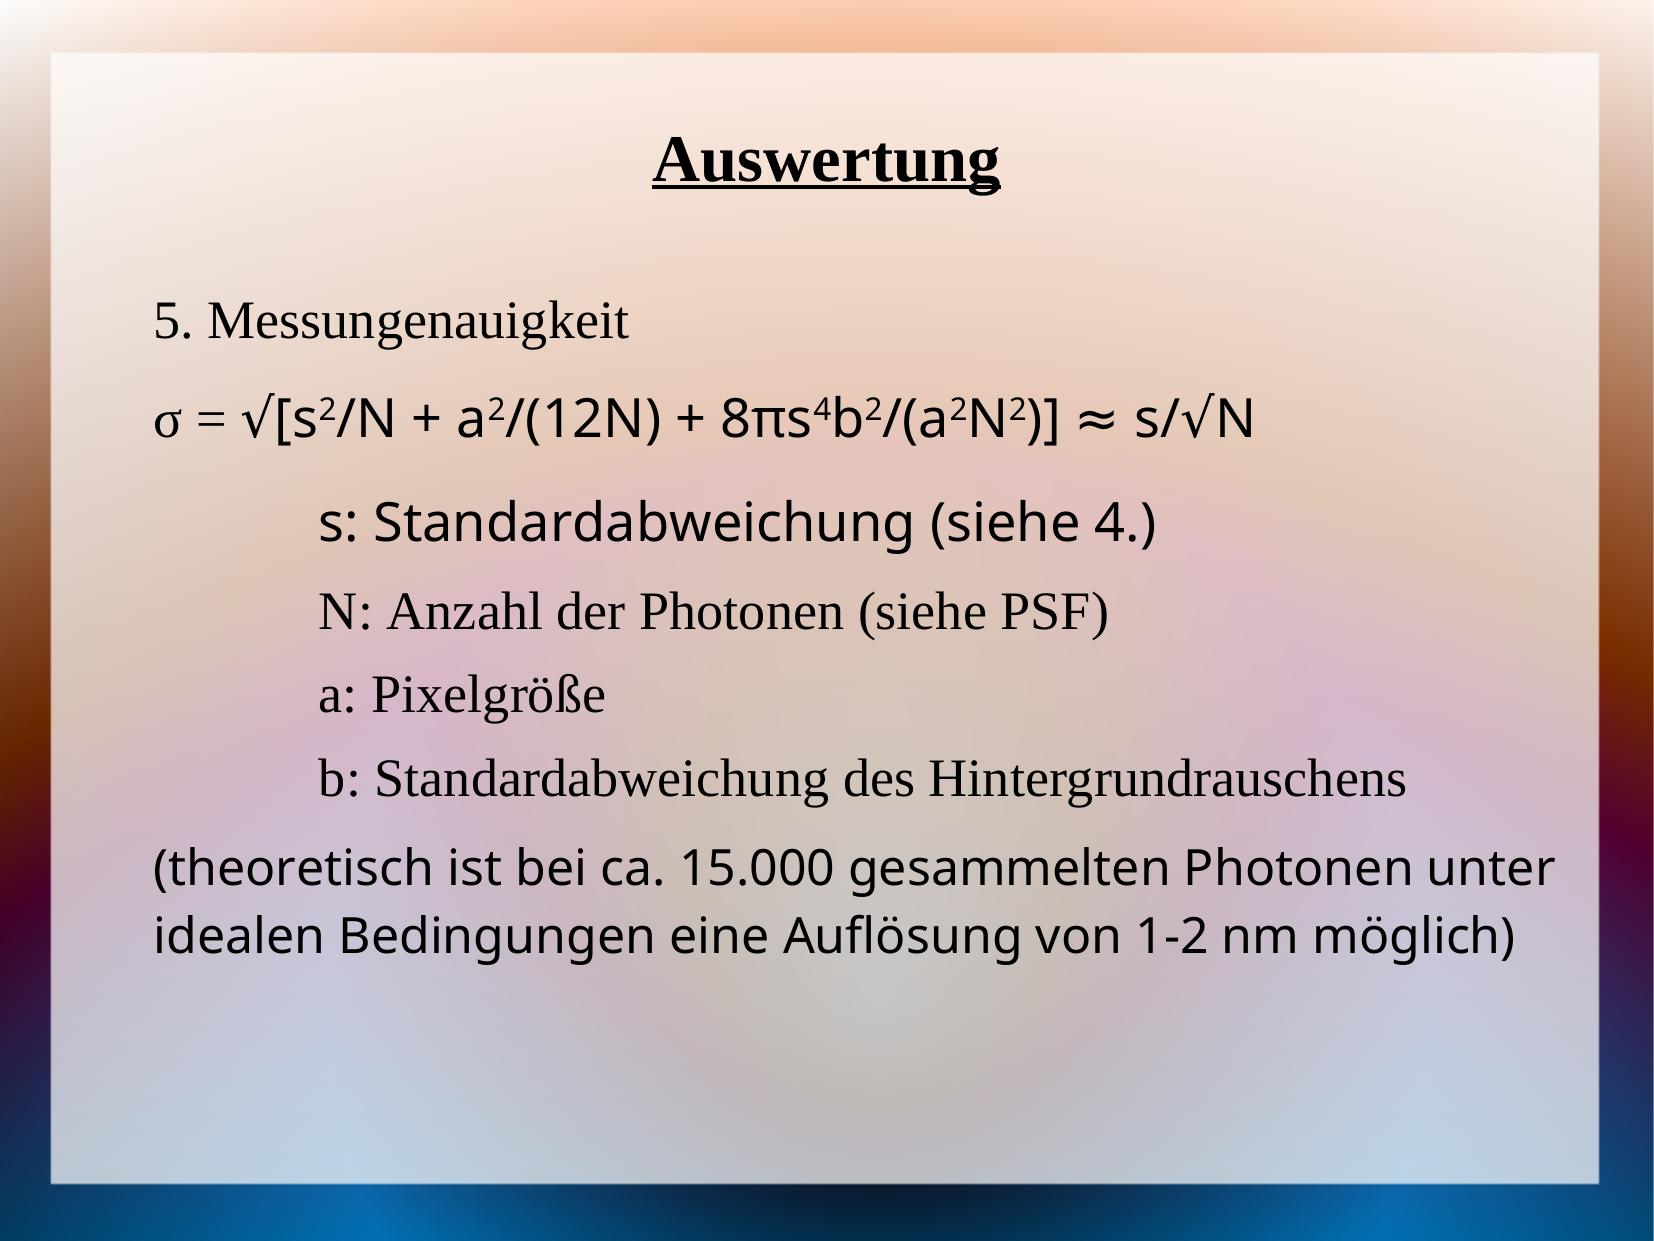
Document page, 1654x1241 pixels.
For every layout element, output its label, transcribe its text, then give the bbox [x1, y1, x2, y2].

title Auswertung [82, 55, 1571, 263]
list 5. Messungenauigkeit σ = √[s2/N + a2/(12N) + 8πs4b2/(a2N2)] ≈ s/√N s: Standardabweichung (siehe 4.) N: Anzahl der Photonen (siehe PSF) a: Pixelgröße b: Standardabweichung des Hintergrundrauschens (theoretisch ist bei ca. 15.000 gesammelten Photonen unter idealen Bedingungen eine Auflösung von 1-2 nm möglich) [82, 290, 1571, 1053]
picture [0, 0, 1654, 1241]
